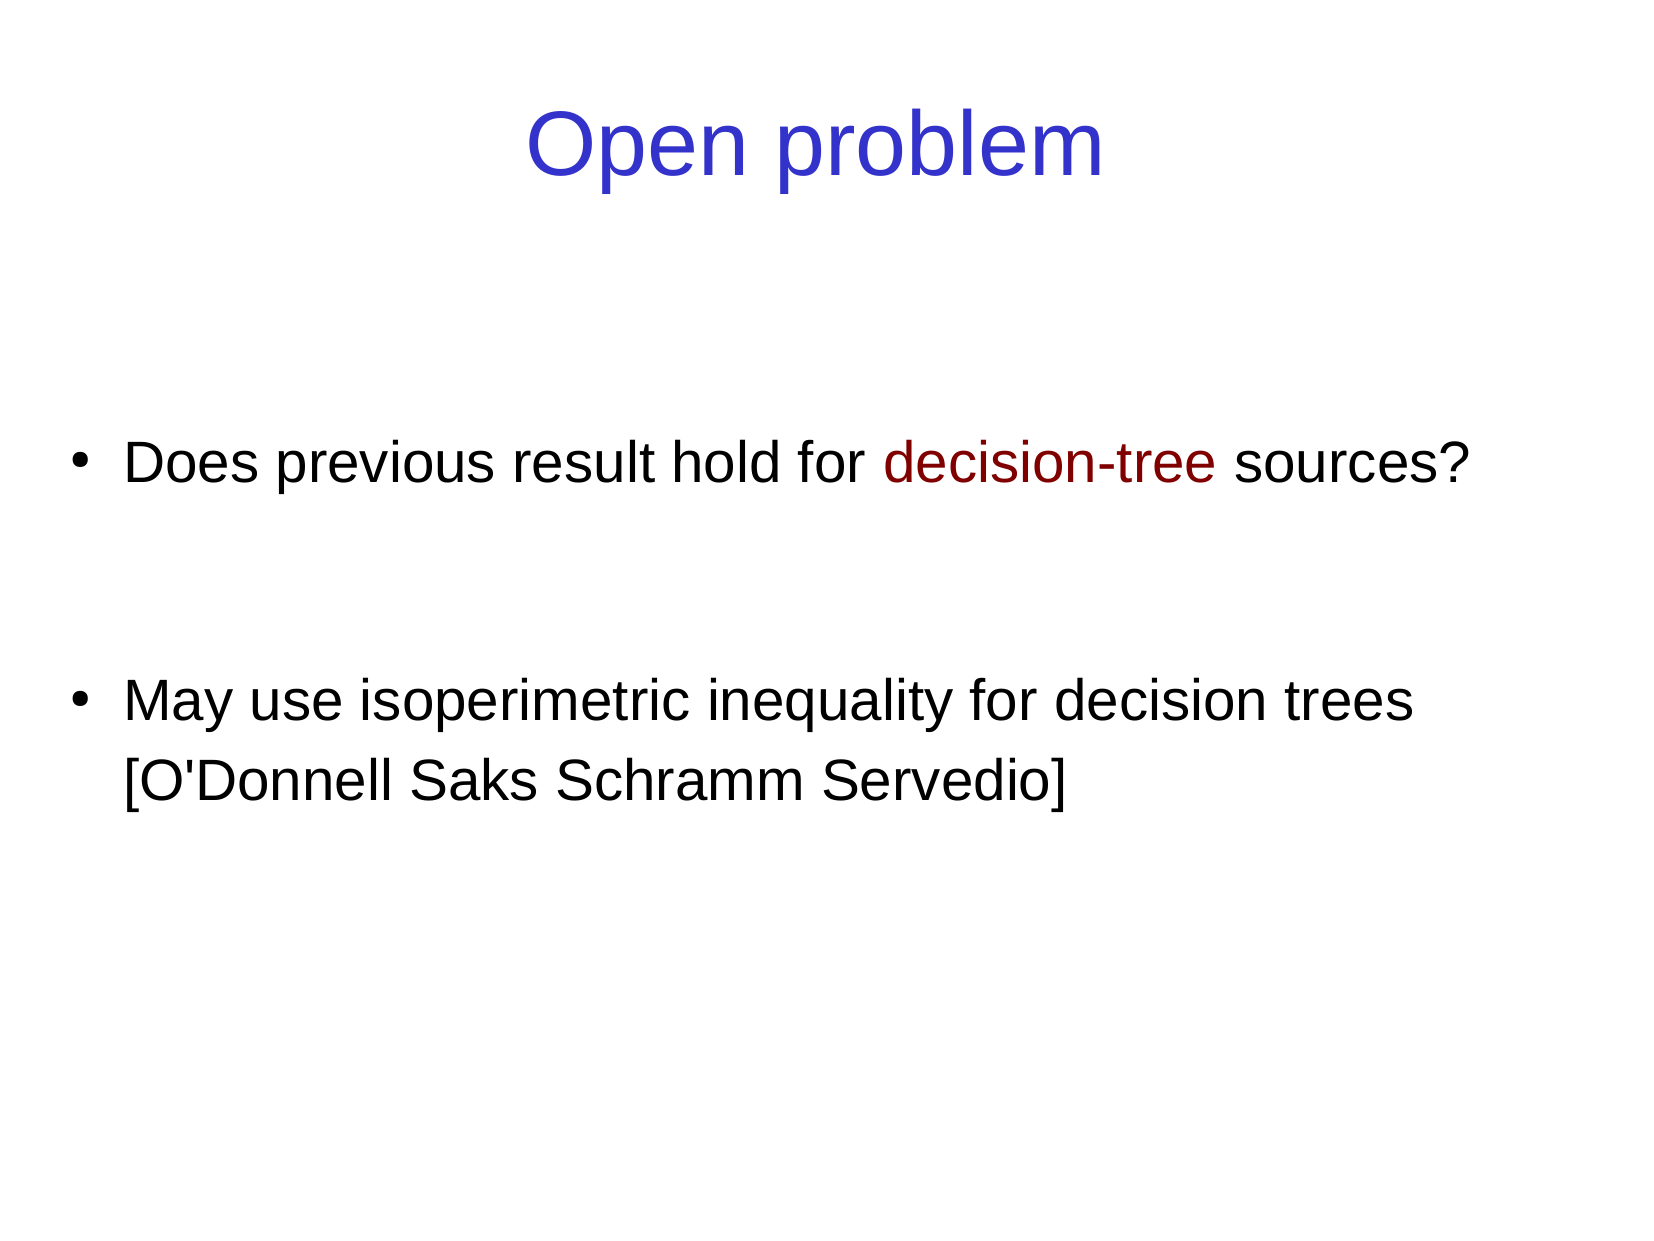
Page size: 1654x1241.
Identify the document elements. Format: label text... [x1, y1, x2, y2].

title Open problem [0, 75, 1651, 213]
list Does previous result hold for decision-tree sources? May use isoperimetric inequality for decision trees [O'Donnell Saks Schramm Servedio] [37, 262, 1613, 1238]
